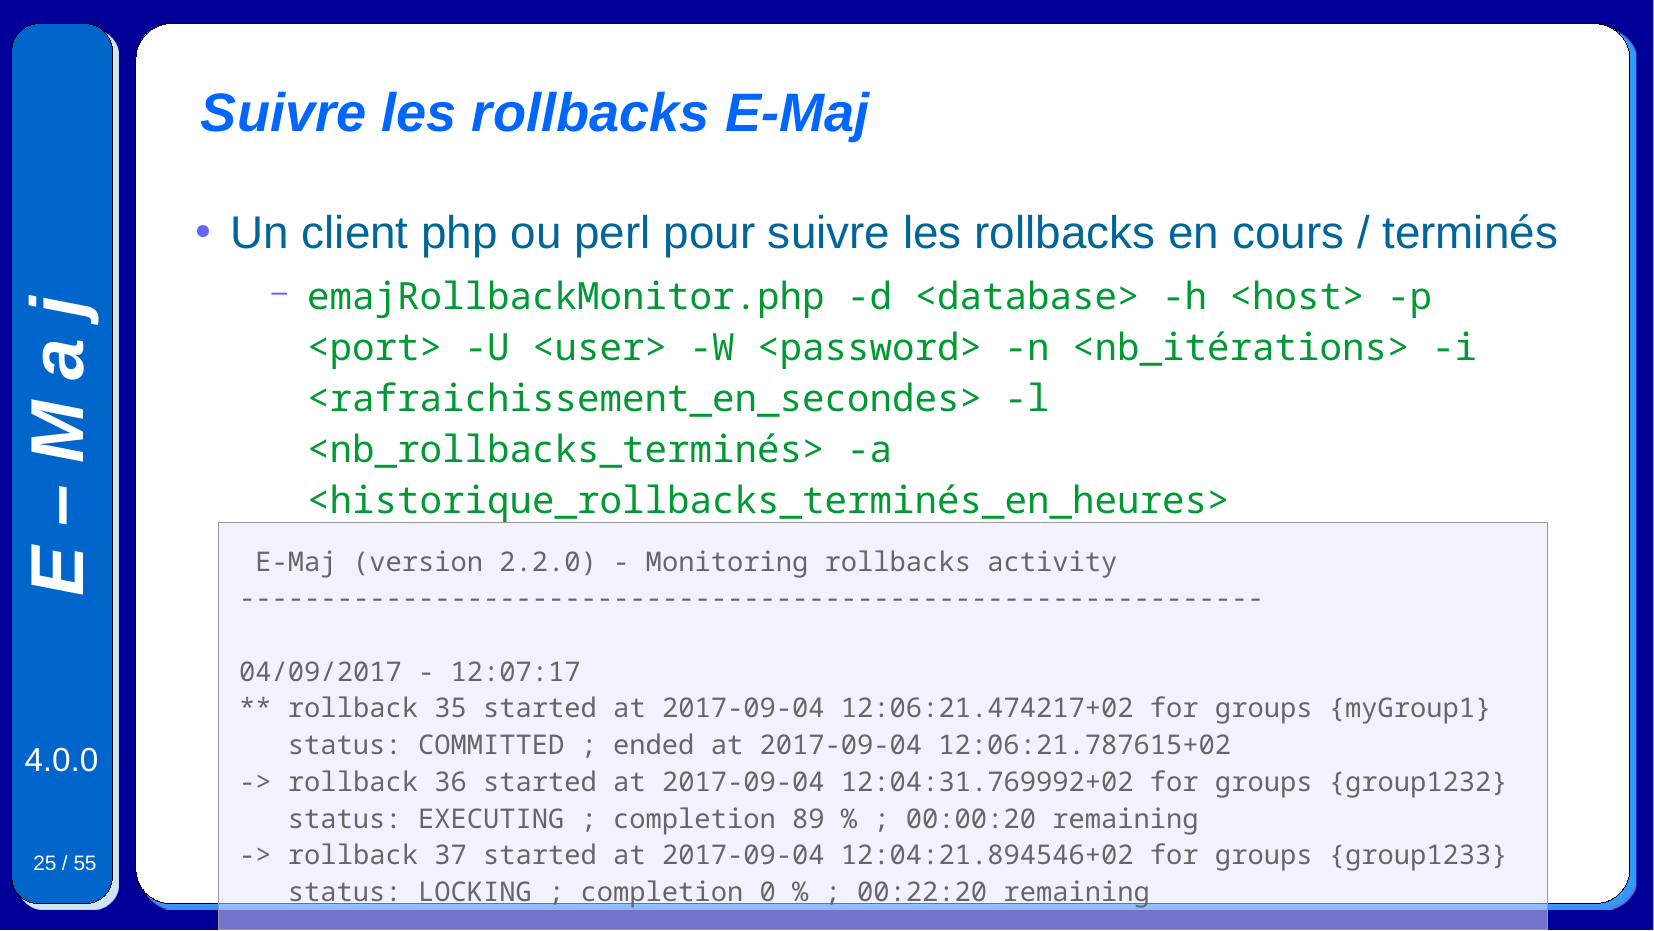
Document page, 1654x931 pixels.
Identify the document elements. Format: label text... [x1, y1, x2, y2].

title Suivre les rollbacks E-Maj [200, 34, 1575, 191]
list Un client php ou perl pour suivre les rollbacks en cours / terminés emajRollbackMonitor.php -d <database> -h <host> -p <port> -U <user> -W <password> -n <nb_itérations> -i <rafraichissement_en_secondes> -l <nb_rollbacks_terminés> -a <historique_rollbacks_terminés_en_heures> [177, 206, 1587, 502]
text_box E-Maj (version 2.2.0) - Monitoring rollbacks activity --------------------------------------------------------------- 04/09/2017 - 12:07:17 ** rollback 35 started at 2017-09-04 12:06:21.474217+02 for groups {myGroup1} status: COMMITTED ; ended at 2017-09-04 12:06:21.787615+02 -> rollback 36 started at 2017-09-04 12:04:31.769992+02 for groups {group1232} status: EXECUTING ; completion 89 % ; 00:00:20 remaining -> rollback 37 started at 2017-09-04 12:04:21.894546+02 for groups {group1233} status: LOCKING ; completion 0 % ; 00:22:20 remaining [218, 522, 1548, 878]
